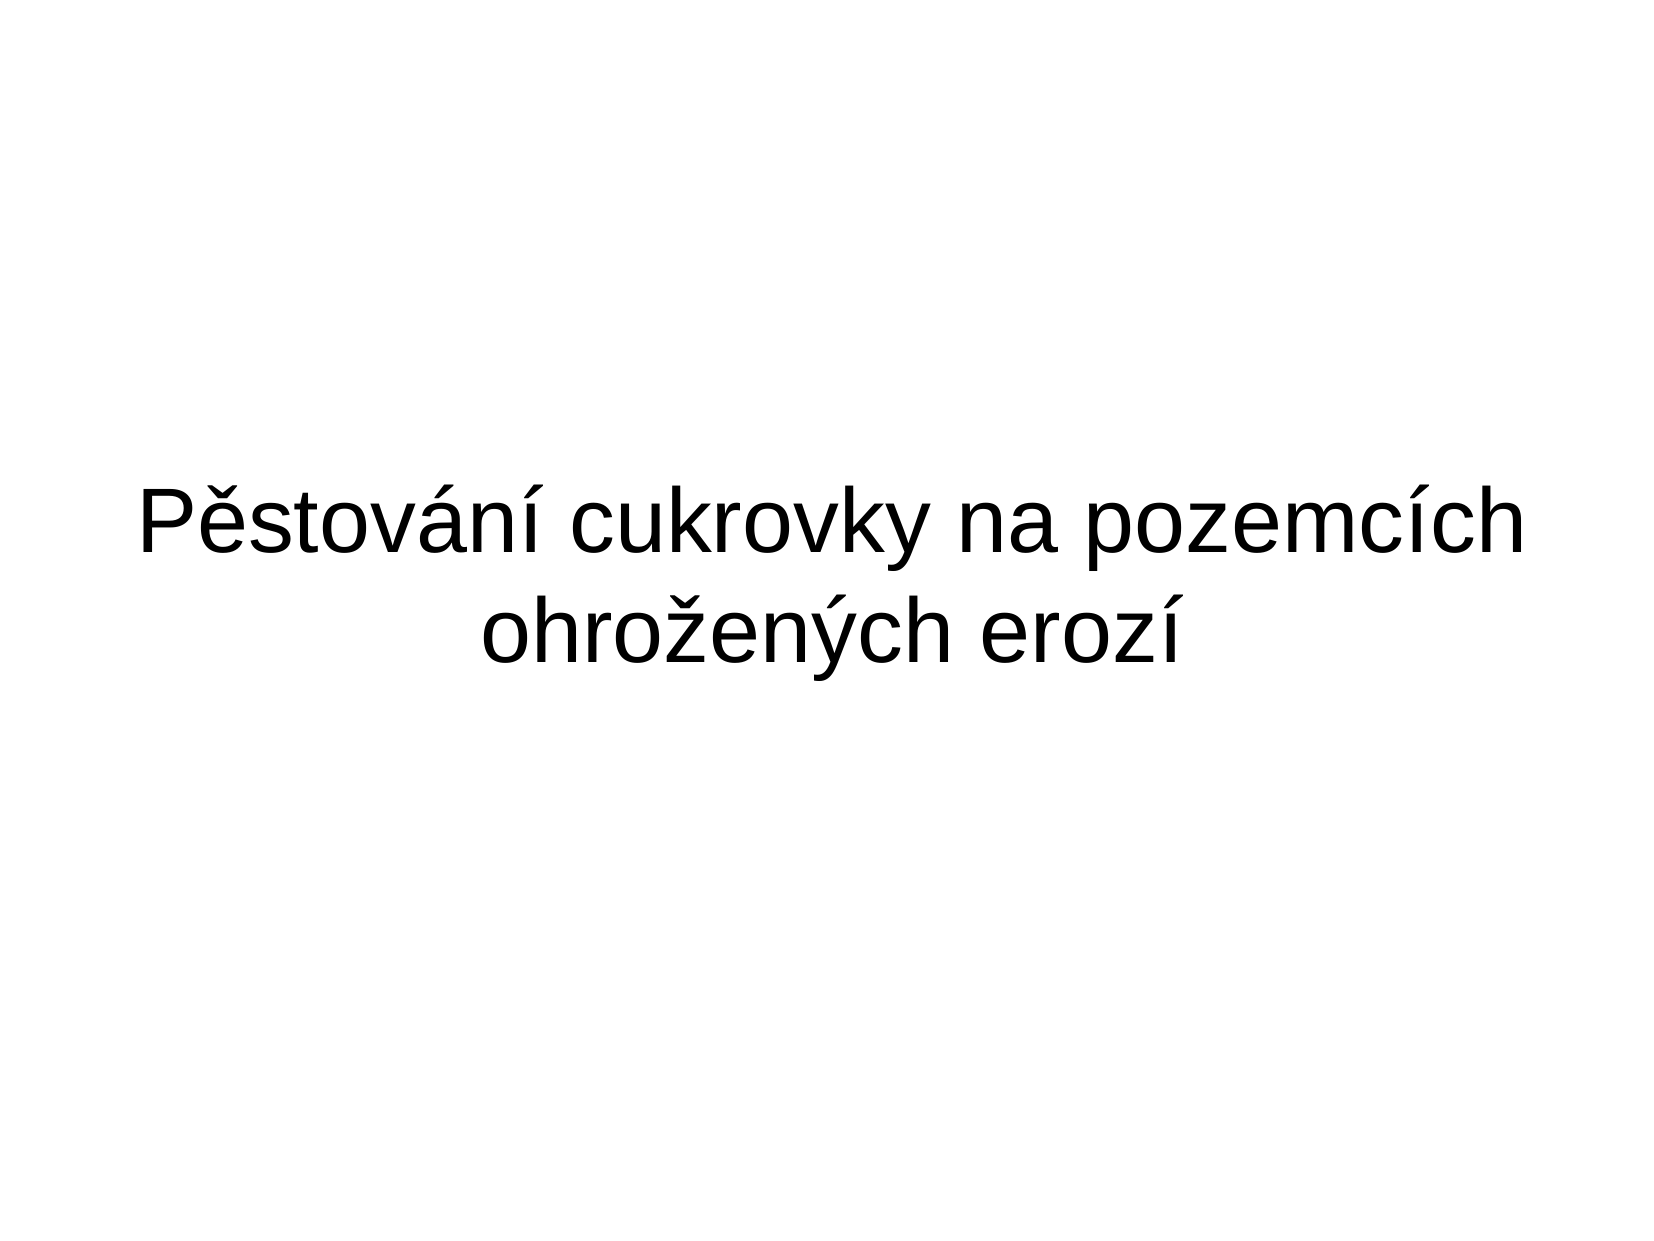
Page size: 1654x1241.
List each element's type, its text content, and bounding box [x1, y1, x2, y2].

title Pěstování cukrovky na pozemcích ohrožených erozí [88, 433, 1577, 709]
